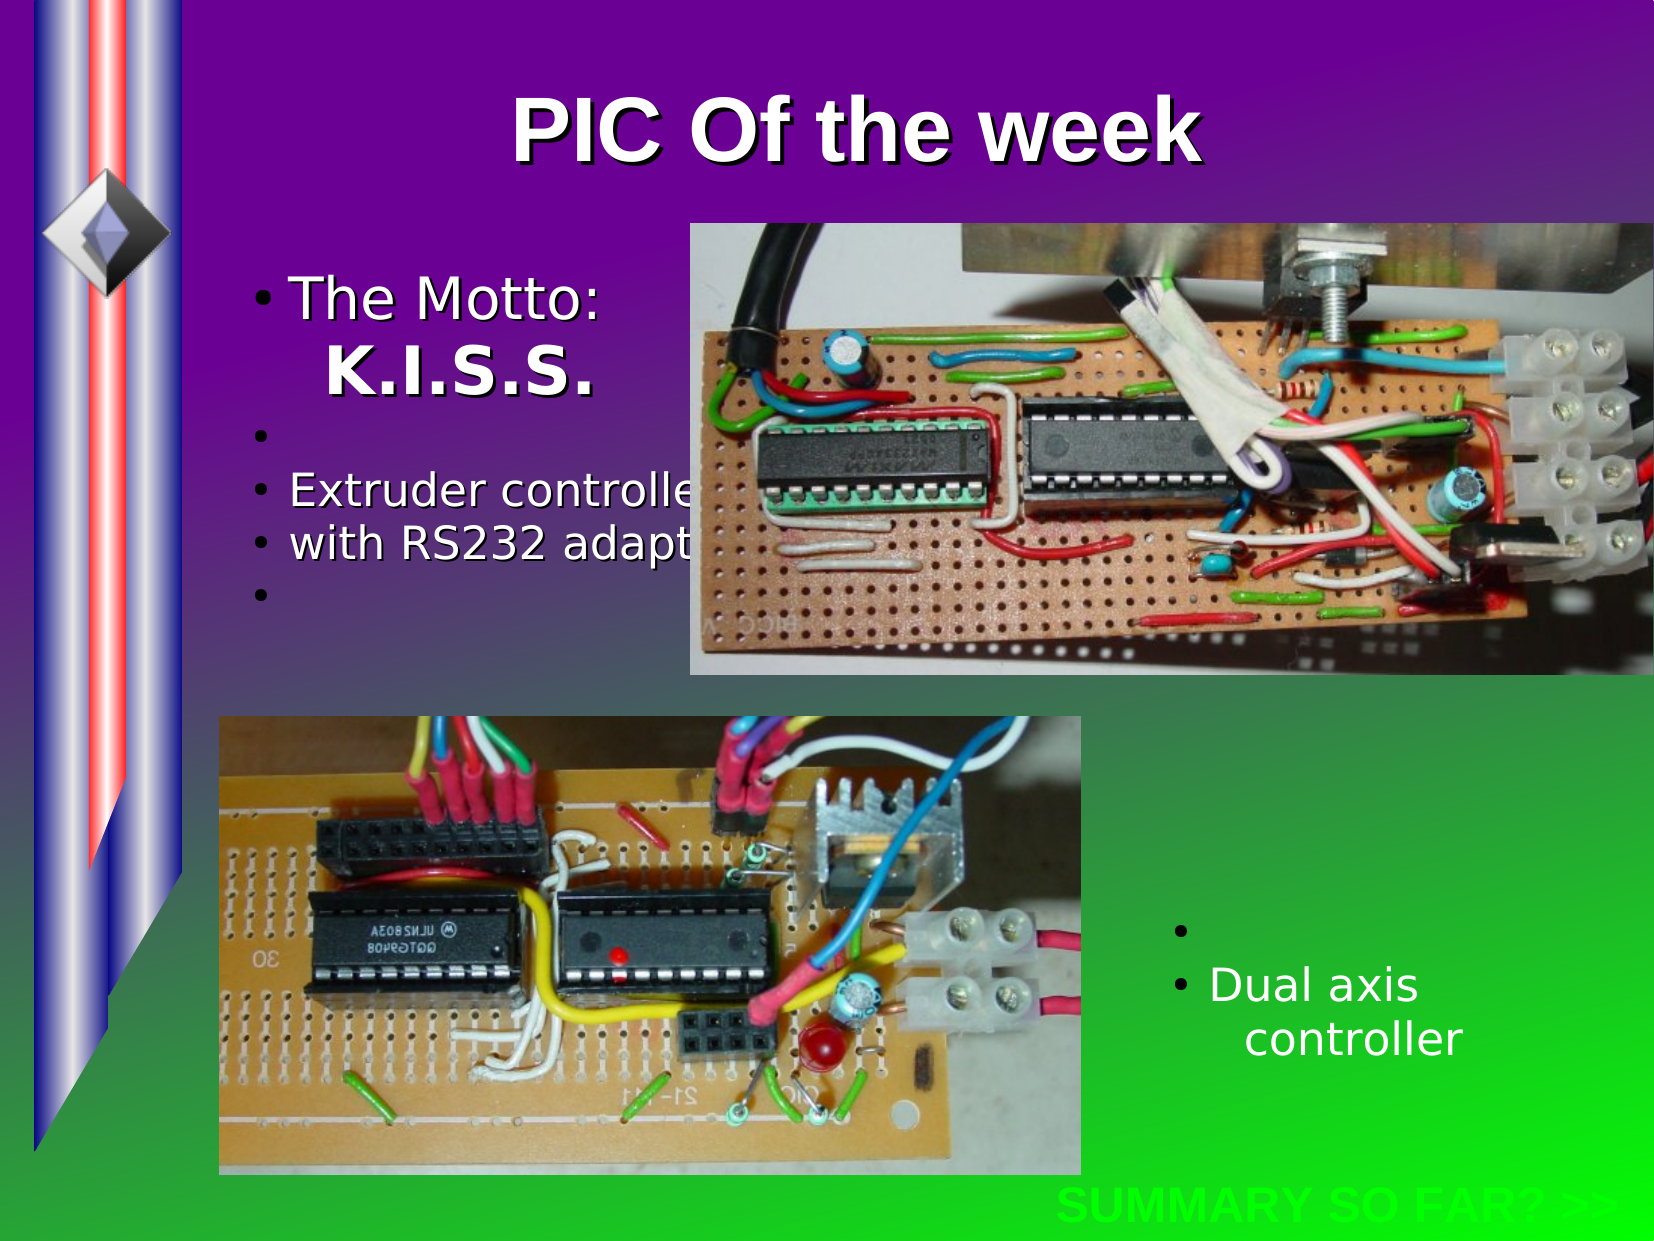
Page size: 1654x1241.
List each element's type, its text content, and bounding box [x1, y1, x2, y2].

picture [219, 716, 1081, 1175]
text_box Dual axis controller [1102, 906, 1599, 1013]
title PIC Of the week [123, 26, 1536, 234]
text_box SUMMARY SO FAR? >> [600, 1169, 1620, 1241]
picture [40, 165, 174, 299]
subtitle The Motto: K.I.S.S. Extruder controller with RS232 adapter [182, 134, 865, 755]
picture [690, 223, 1654, 675]
